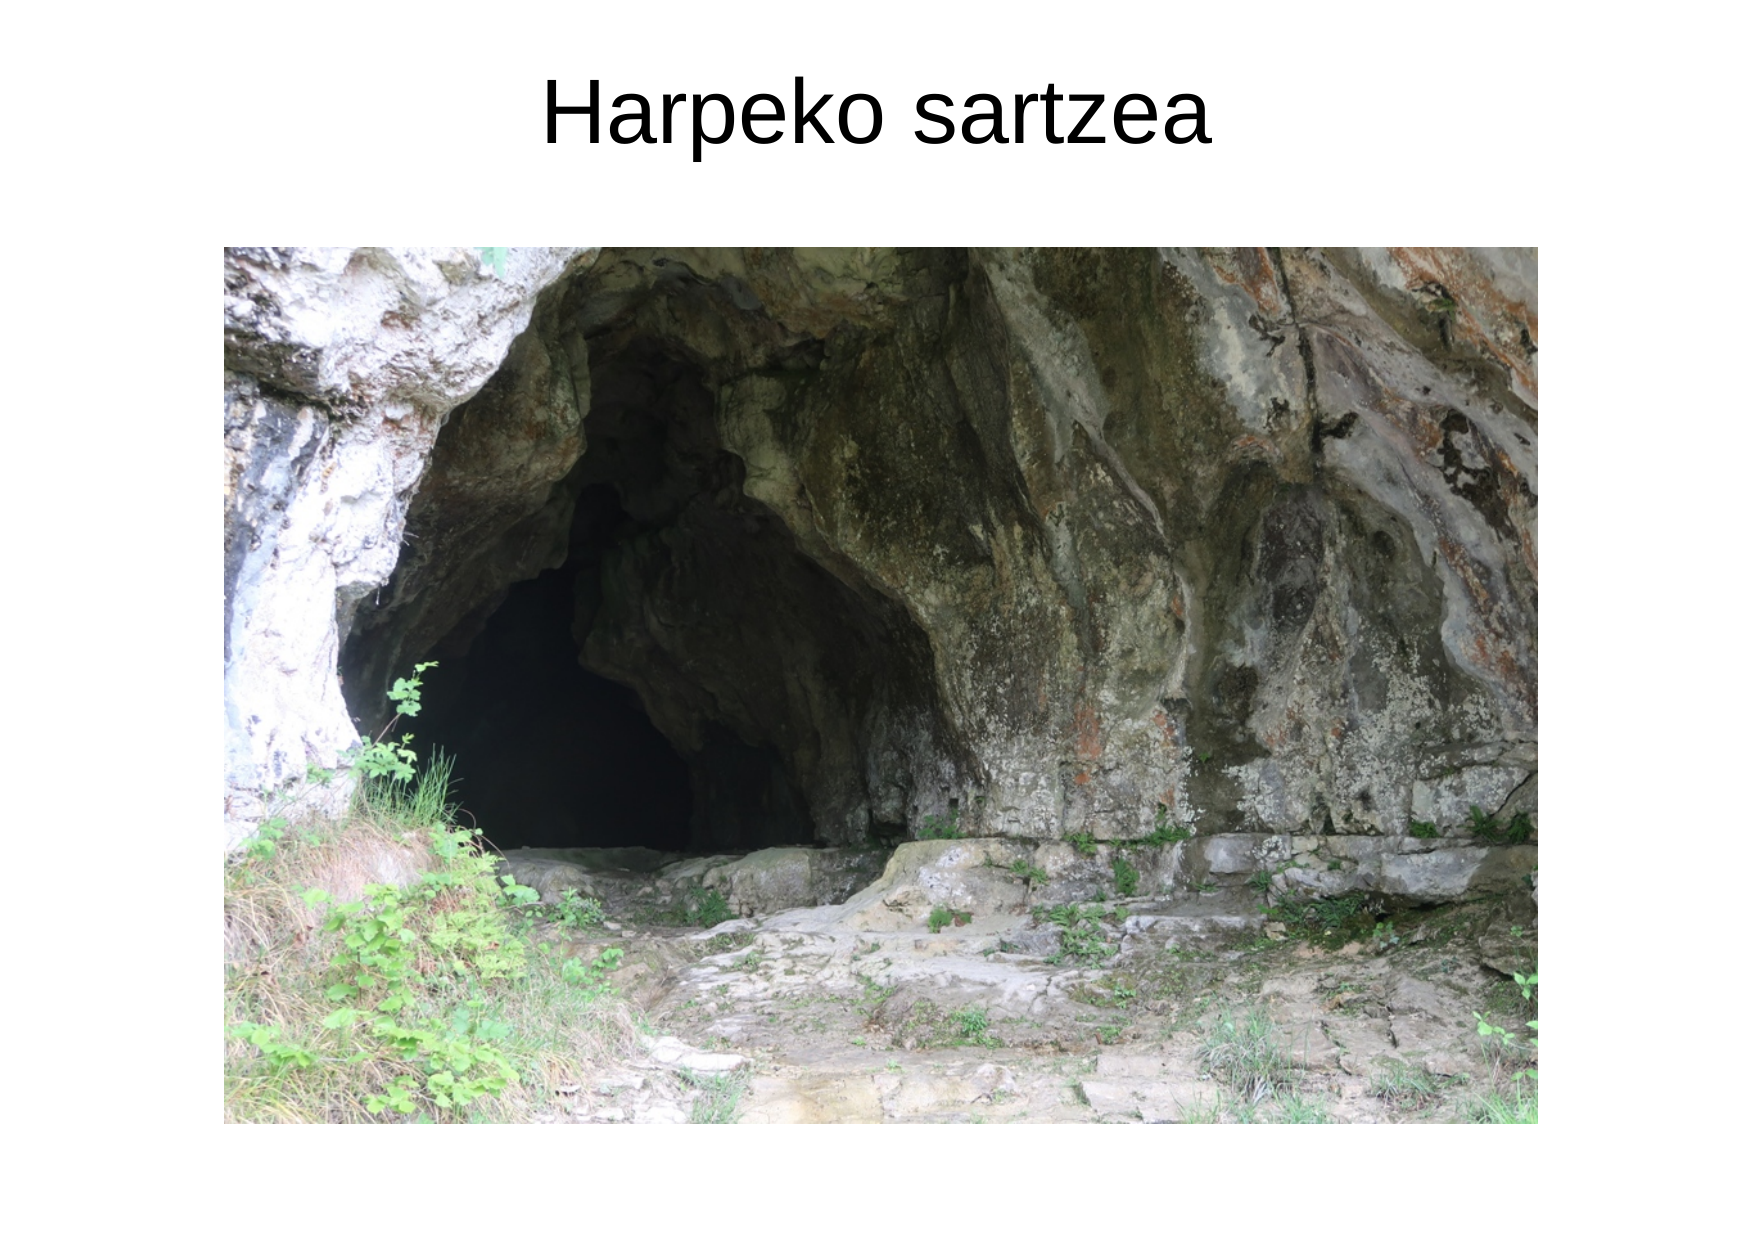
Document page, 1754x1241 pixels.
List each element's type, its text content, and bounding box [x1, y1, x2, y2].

picture [224, 247, 1538, 1124]
title Harpeko sartzea [87, 8, 1667, 216]
